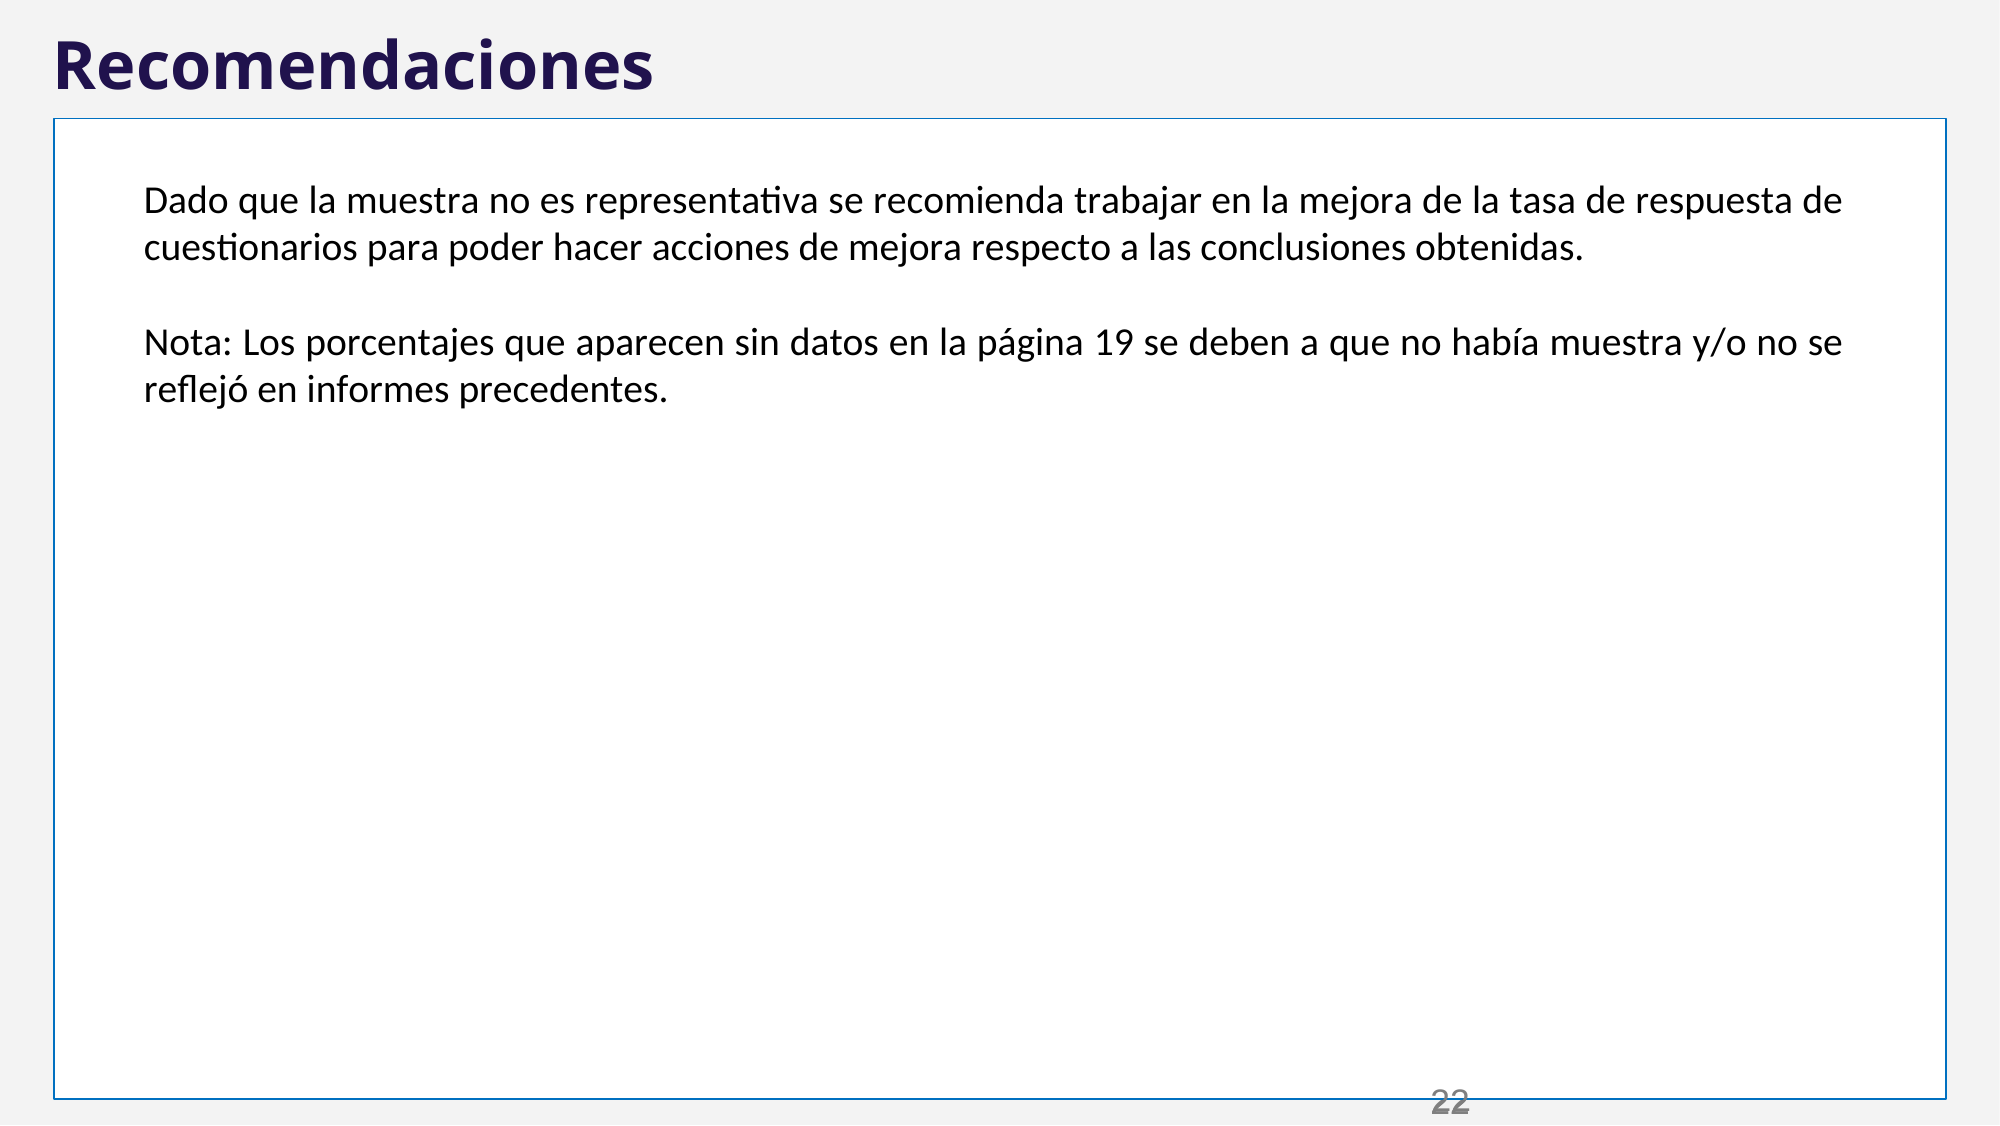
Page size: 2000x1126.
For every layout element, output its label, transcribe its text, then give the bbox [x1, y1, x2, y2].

text_box Recomendaciones [52, 0, 1945, 126]
text_box <número> [1412, 1069, 1880, 1126]
text_box Dado que la muestra no es representativa se recomienda trabajar en la mejora de la tasa de respuesta de cuestionarios para poder hacer acciones de mejora respecto a las conclusiones obtenidas. Nota: Los porcentajes que aparecen sin datos en la página 19 se deben a que no había muestra y/o no se reflejó en informes precedentes. [53, 118, 1947, 1100]
